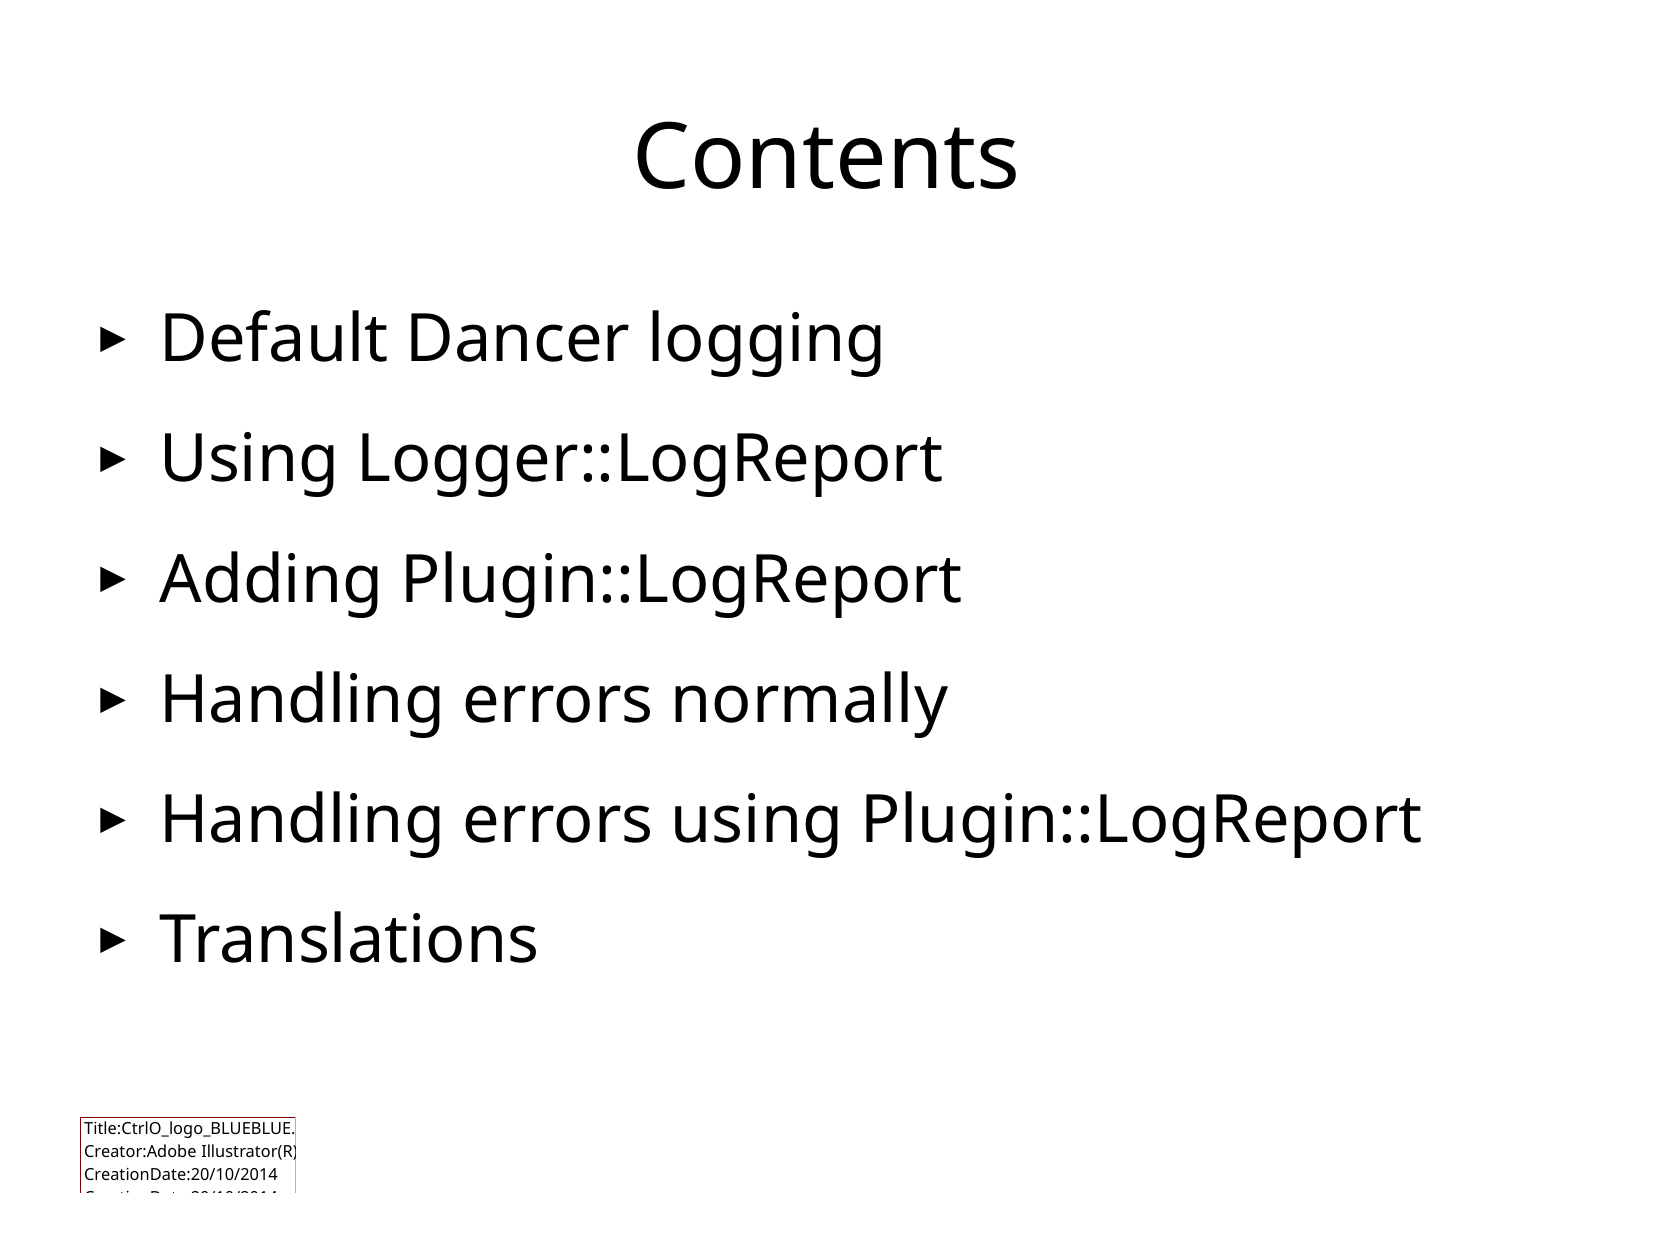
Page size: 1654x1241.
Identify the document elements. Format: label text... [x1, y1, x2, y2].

list Default Dancer logging Using Logger::LogReport Adding Plugin::LogReport Handling errors normally Handling errors using Plugin::LogReport Translations [82, 290, 1571, 1010]
title Contents [82, 49, 1571, 257]
